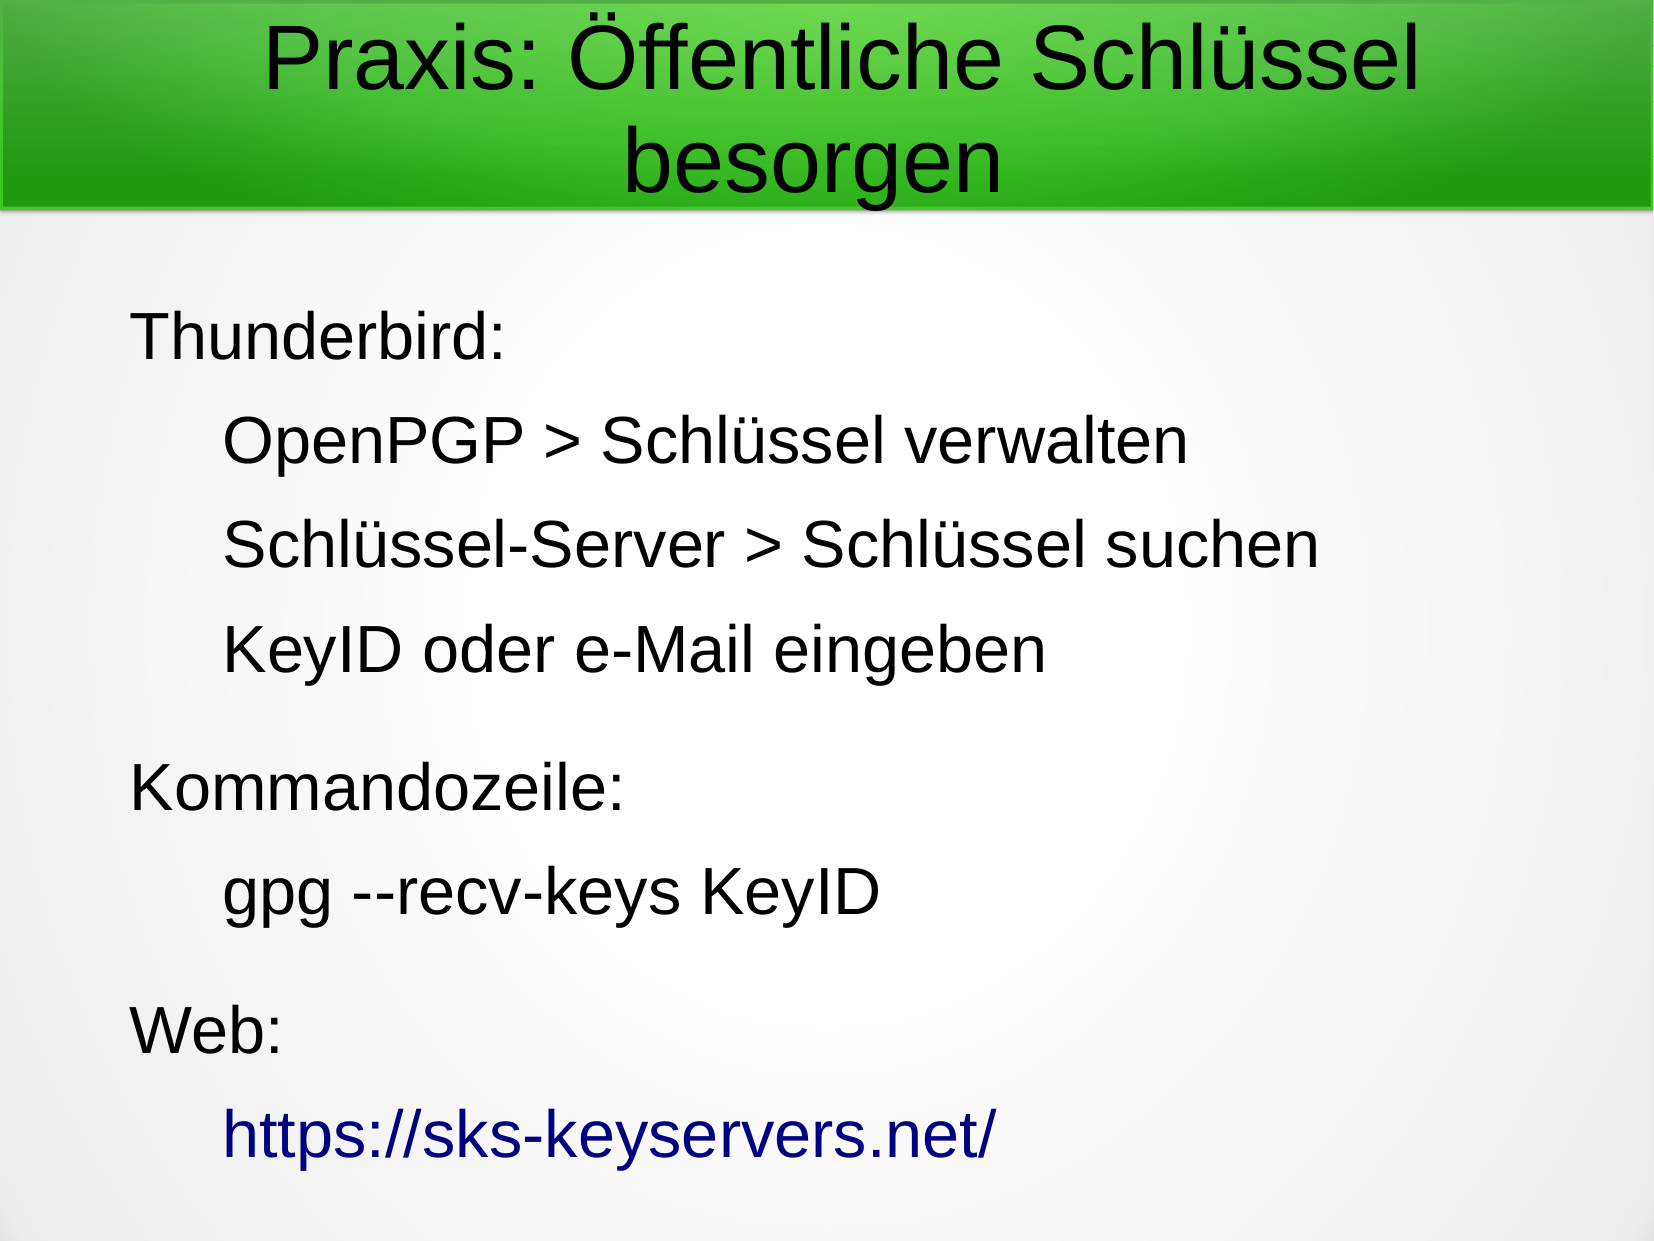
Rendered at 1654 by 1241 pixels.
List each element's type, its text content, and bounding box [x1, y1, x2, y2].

title Praxis: Öffentliche Schlüssel besorgen [82, 5, 1571, 213]
list Thunderbird: OpenPGP > Schlüssel verwalten Schlüssel-Server > Schlüssel suchen KeyID oder e-Mail eingeben Kommandozeile: gpg --recv-keys KeyID Web: https://sks-keyservers.net/ [59, 299, 1571, 1174]
